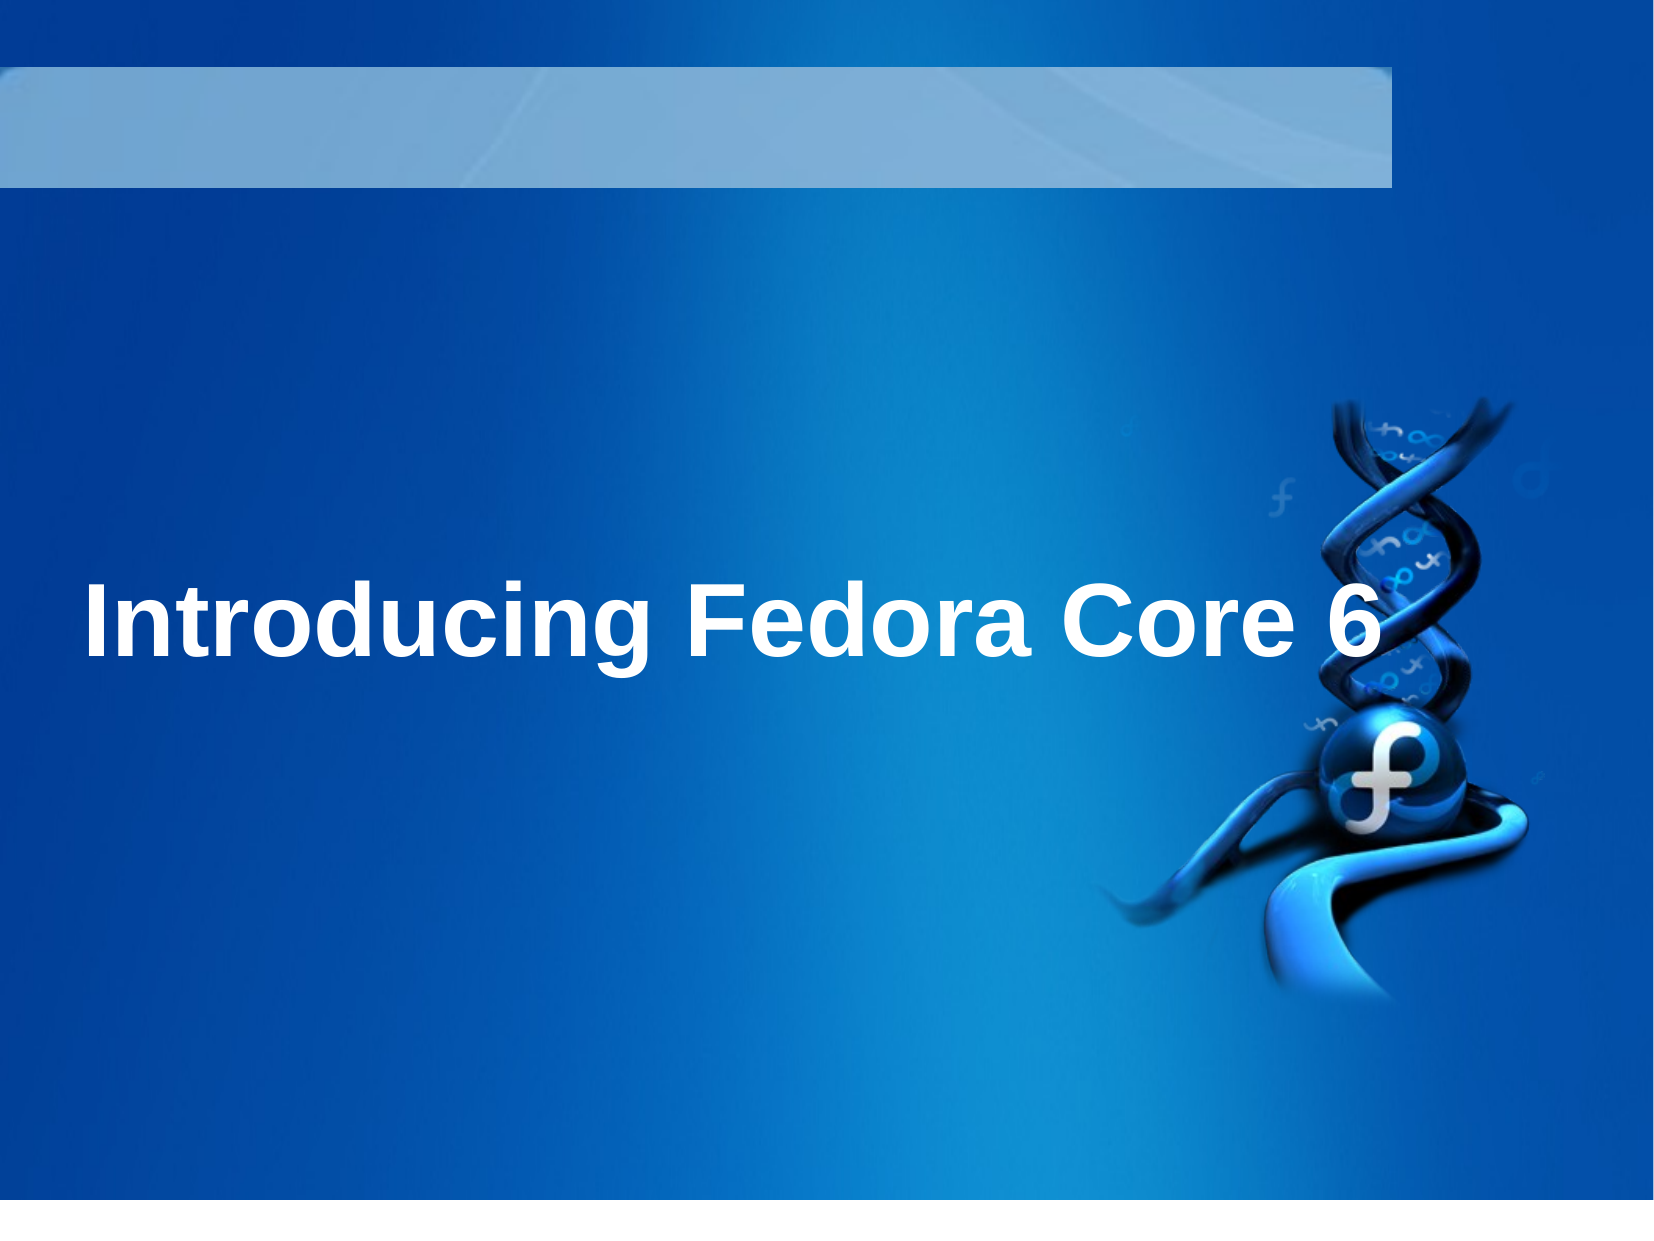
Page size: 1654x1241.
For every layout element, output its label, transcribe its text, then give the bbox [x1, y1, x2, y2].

picture [0, 0, 1654, 1200]
title Introducing Fedora Core 6 [82, 516, 1571, 724]
